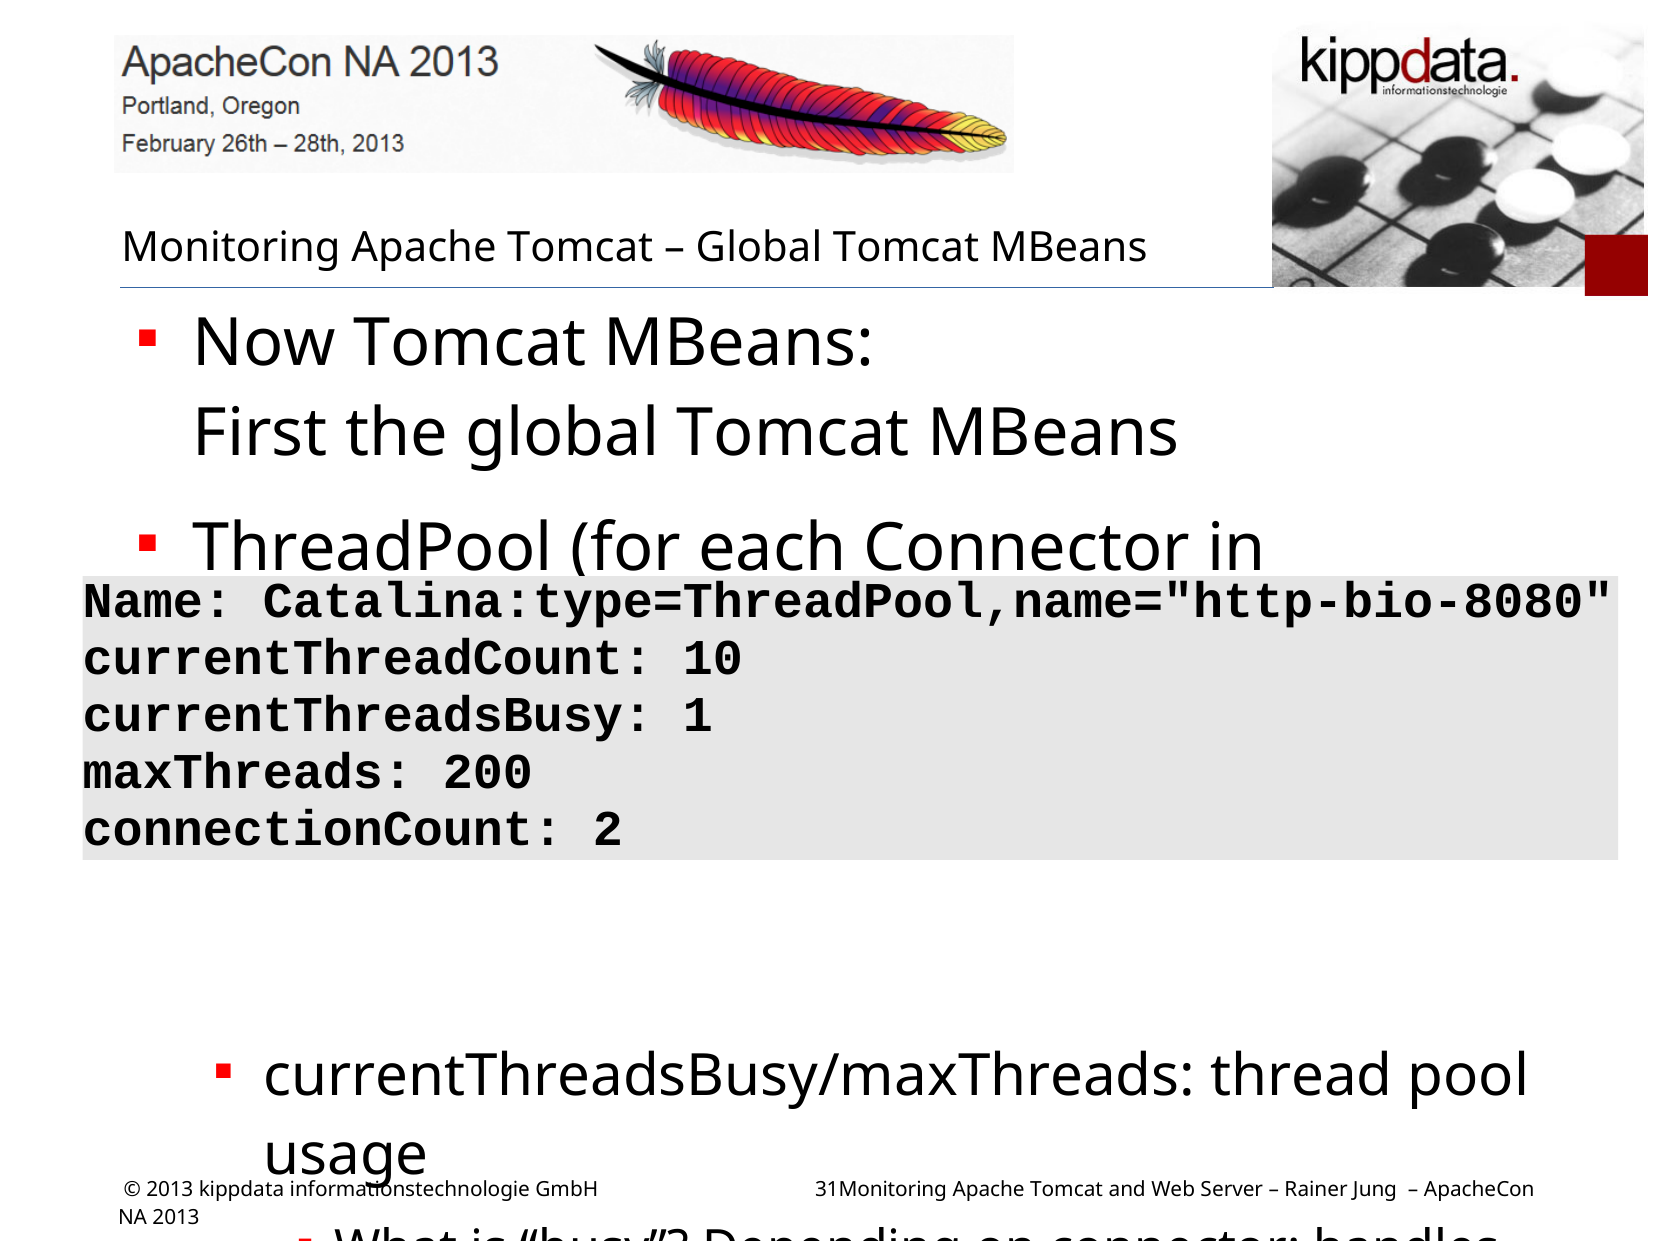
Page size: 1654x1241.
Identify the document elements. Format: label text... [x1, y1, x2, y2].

picture [114, 35, 1014, 173]
picture [1272, 5, 1648, 302]
list Now Tomcat MBeans: First the global Tomcat MBeans ThreadPool (for each Connector in server.xml) currentThreadsBusy/maxThreads: thread pool usage What is “busy”? Depending on connector: handles a connection (BIO) or handles a request (NIO and APR) connectionCount: off by 1, useful when using NIO or APR [121, 293, 1534, 576]
list Name: Catalina:type=ThreadPool,name="http-bio-8080" currentThreadCount: 10 currentThreadsBusy: 1 maxThreads: 200 connectionCount: 2 [82, 576, 1619, 860]
title Monitoring Apache Tomcat – Global Tomcat MBeans [121, 204, 1242, 286]
list Now Tomcat MBeans: First the global Tomcat MBeans ThreadPool (for each Connector in server.xml) currentThreadsBusy/maxThreads: thread pool usage What is “busy”? Depending on connector: handles a connection (BIO) or handles a request (NIO and APR) connectionCount: off by 1, useful when using NIO or APR [121, 860, 1534, 1166]
